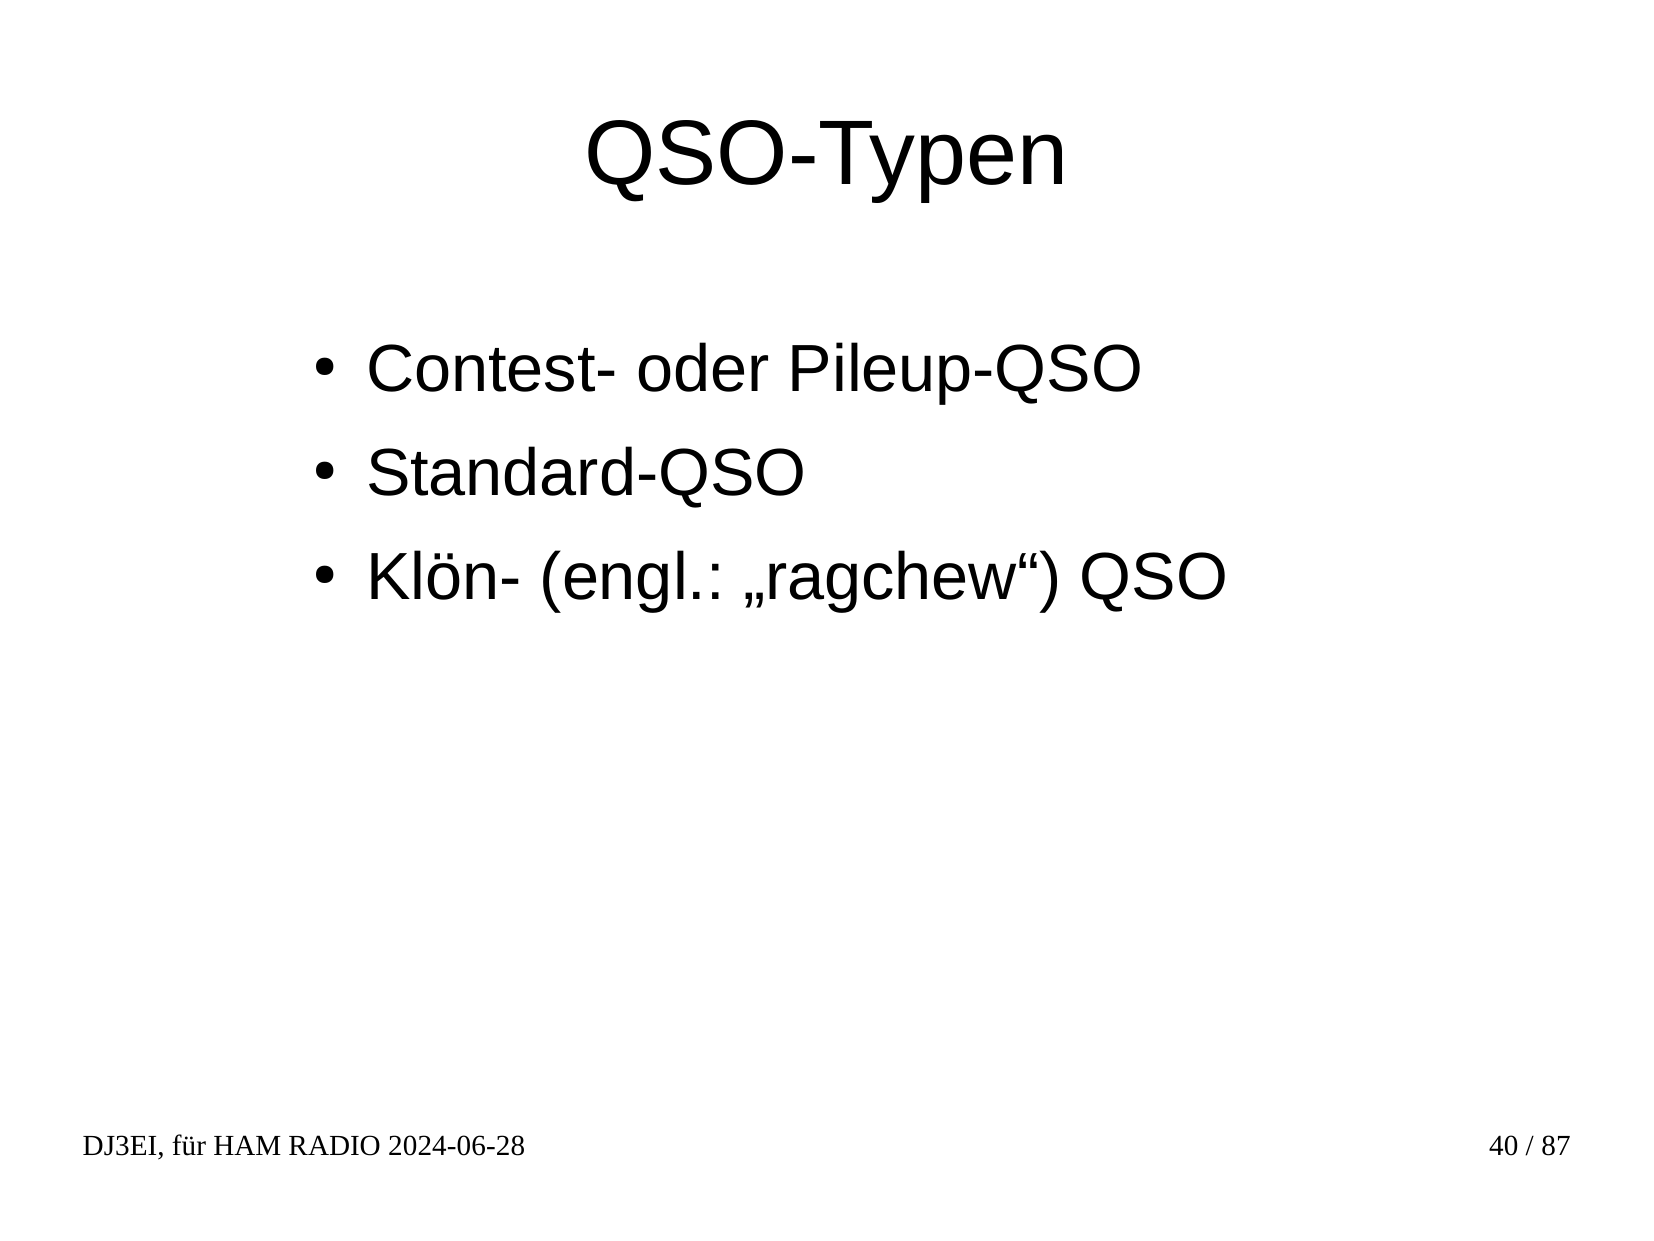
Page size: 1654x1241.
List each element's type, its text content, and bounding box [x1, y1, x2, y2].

list Contest- oder Pileup-QSO Standard-QSO Klön- (engl.: „ragchew“) QSO [295, 330, 1406, 667]
title QSO-Typen [82, 49, 1571, 257]
